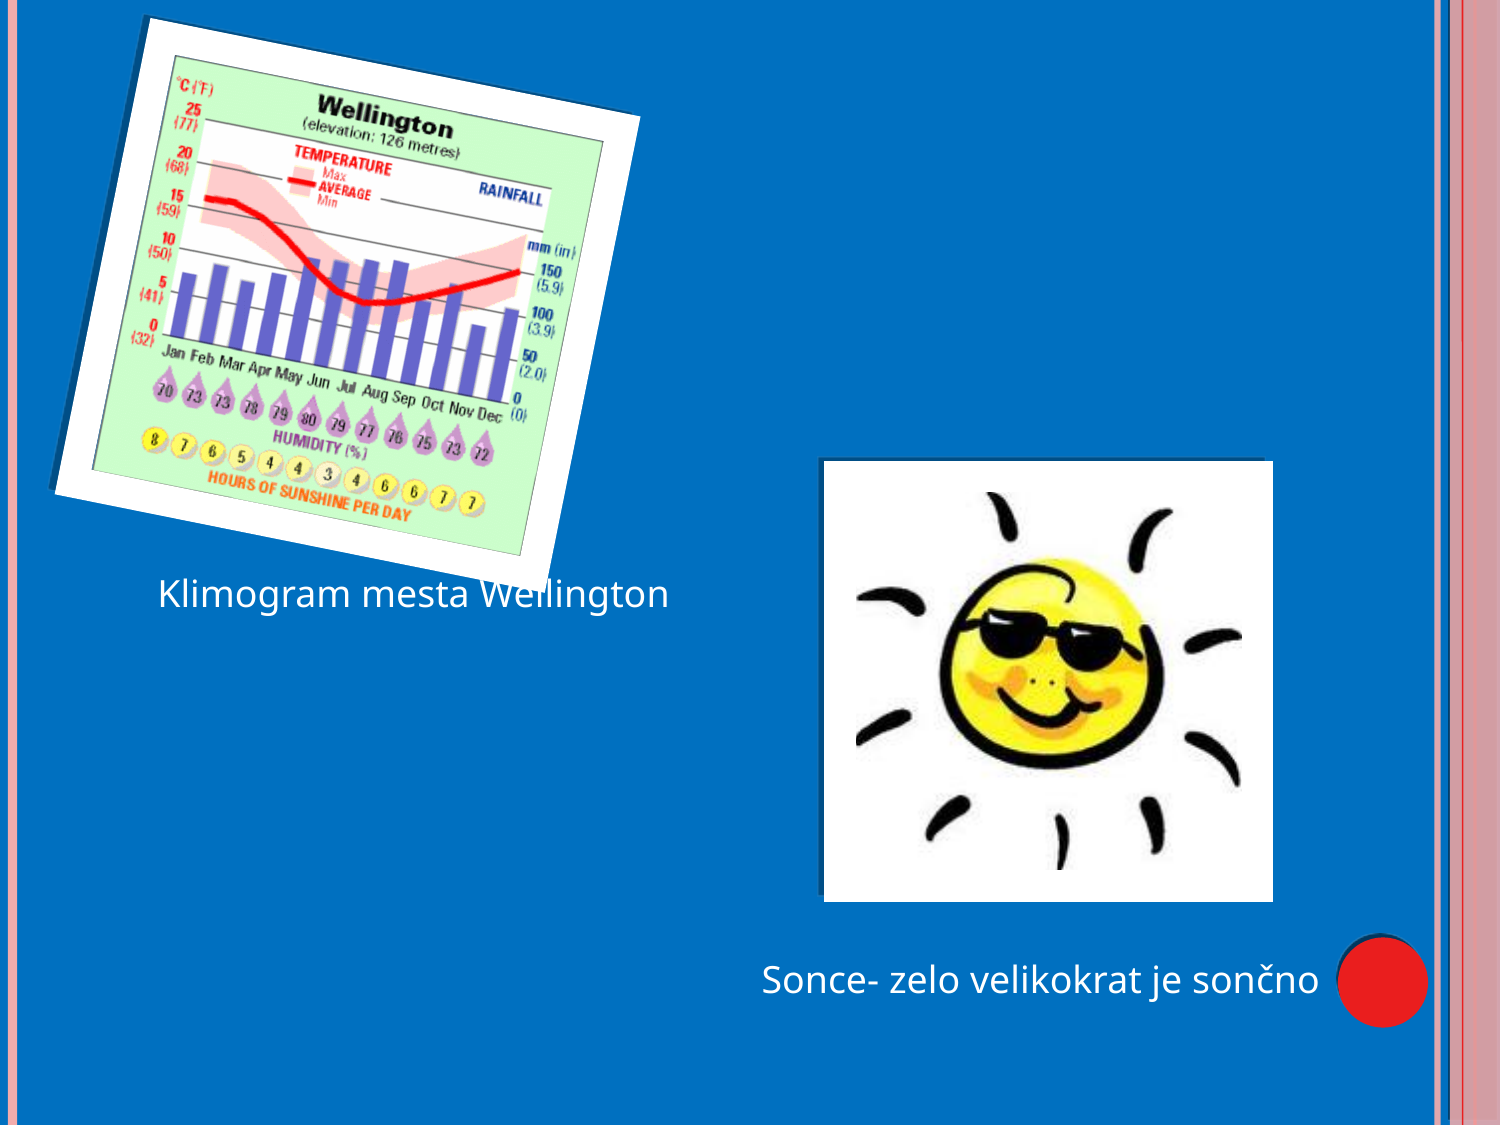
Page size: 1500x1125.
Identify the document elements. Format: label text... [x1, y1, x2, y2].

text_box Sonce- zelo velikokrat je sončno [746, 949, 1336, 1009]
text_box Klimogram mesta Wellington [142, 562, 686, 623]
picture [91, 54, 604, 557]
picture [855, 492, 1243, 871]
